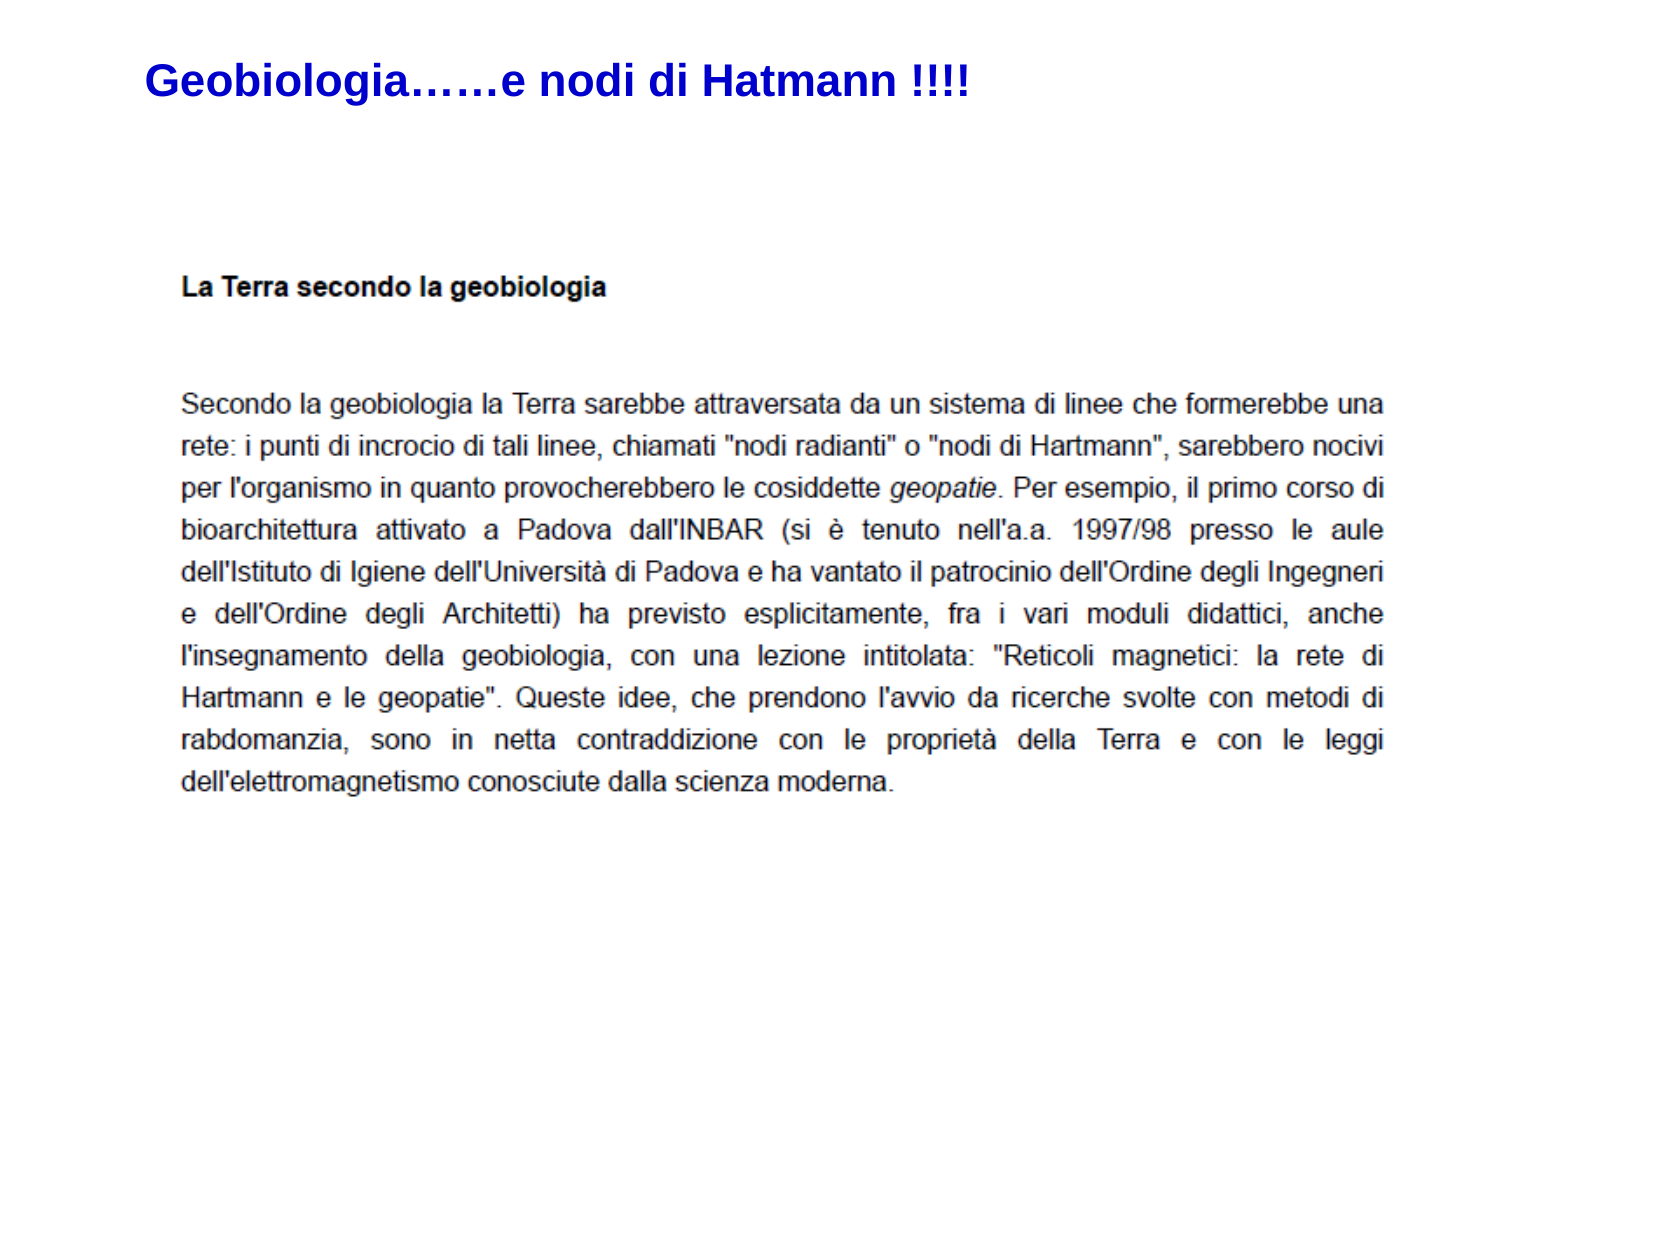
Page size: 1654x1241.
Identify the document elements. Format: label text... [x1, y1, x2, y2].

picture [129, 248, 1581, 851]
text_box Geobiologia……e nodi di Hatmann !!!! [129, 47, 1288, 114]
